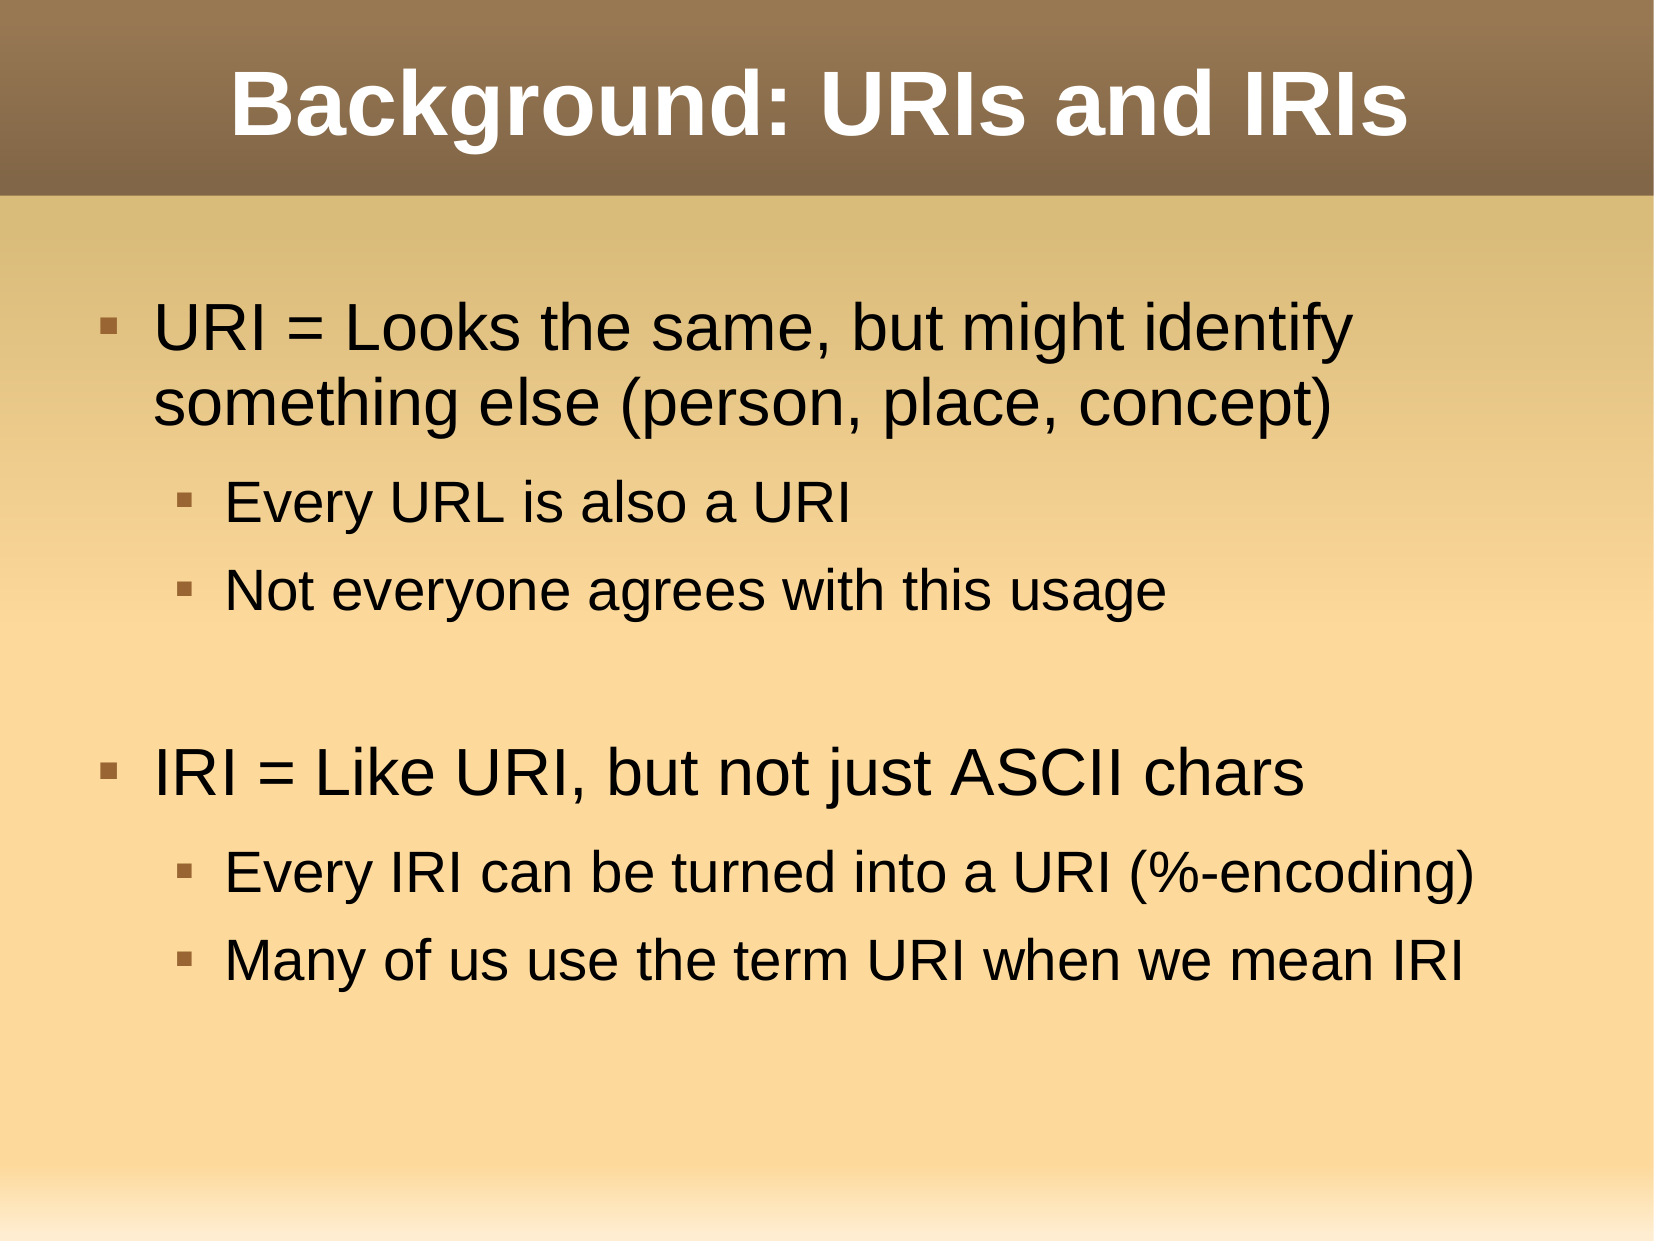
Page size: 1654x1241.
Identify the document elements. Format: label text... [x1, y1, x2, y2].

picture [0, 0, 1654, 1241]
title Background: URIs and IRIs [76, 7, 1565, 200]
list URI = Looks the same, but might identify something else (person, place, concept) Every URL is also a URI Not everyone agrees with this usage IRI = Like URI, but not just ASCII chars Every IRI can be turned into a URI (%-encoding) Many of us use the term URI when we mean IRI [82, 290, 1571, 1094]
